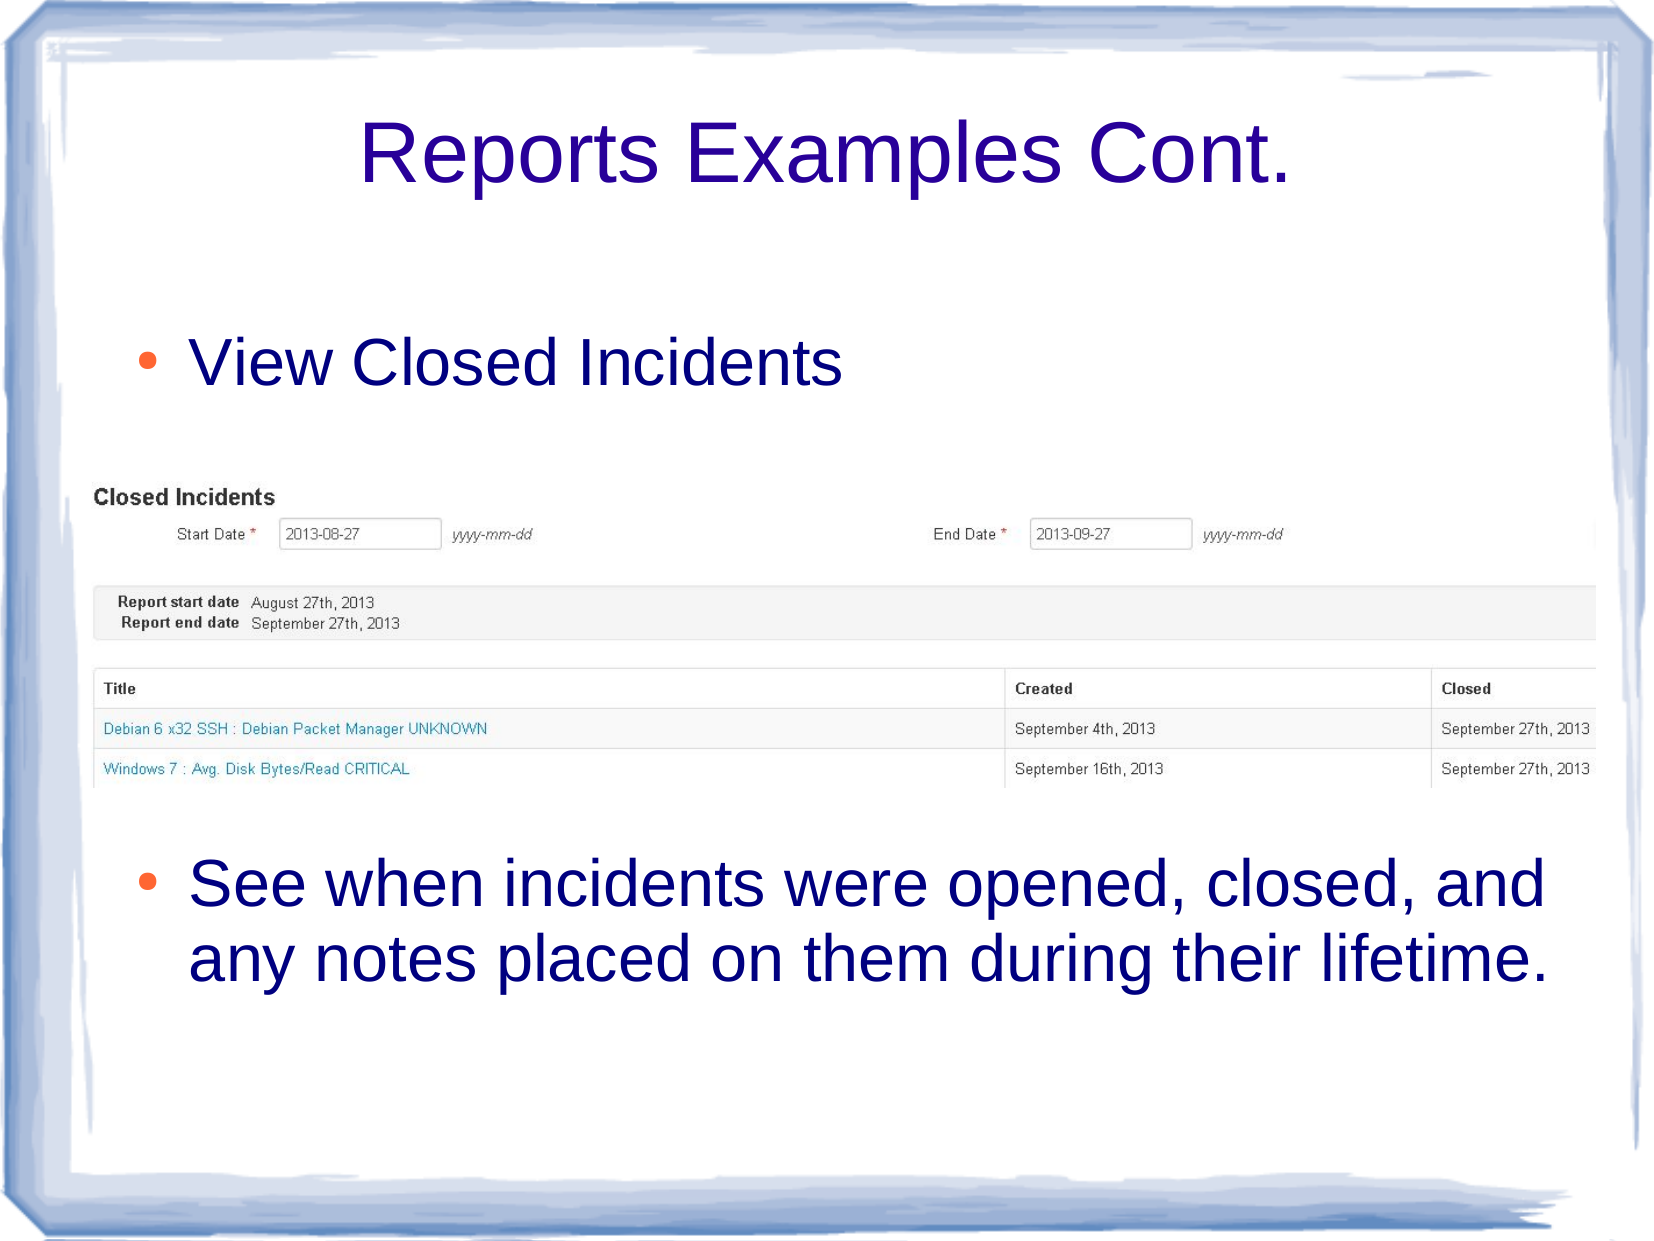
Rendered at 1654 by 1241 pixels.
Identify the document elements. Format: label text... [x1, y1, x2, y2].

picture [0, 0, 1654, 1241]
list View Closed Incidents See when incidents were opened, closed, and any notes placed on them during their lifetime. [118, 324, 1571, 472]
list View Closed Incidents See when incidents were opened, closed, and any notes placed on them during their lifetime. [118, 788, 1571, 1004]
title Reports Examples Cont. [82, 49, 1571, 257]
